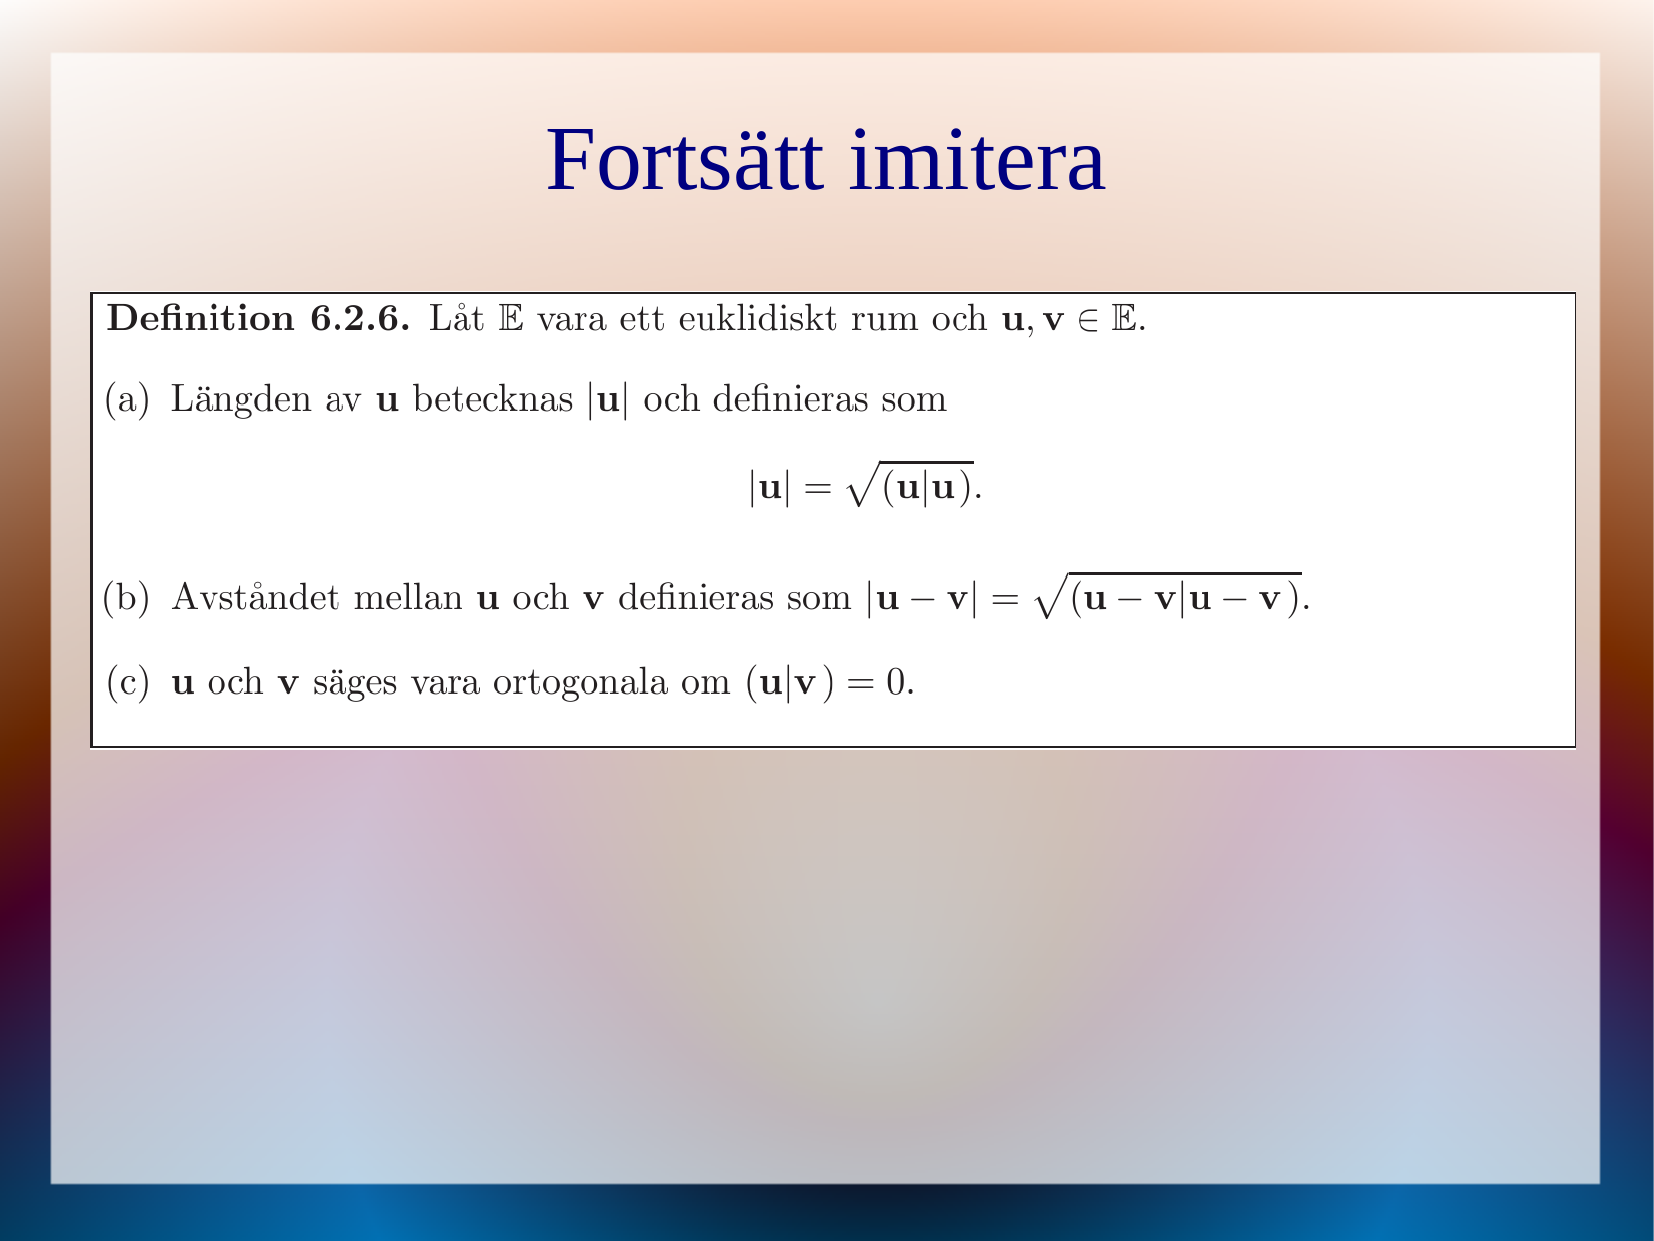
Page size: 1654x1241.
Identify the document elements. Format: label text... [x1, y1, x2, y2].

title Fortsätt imitera [82, 62, 1571, 255]
picture [0, 0, 1654, 1241]
